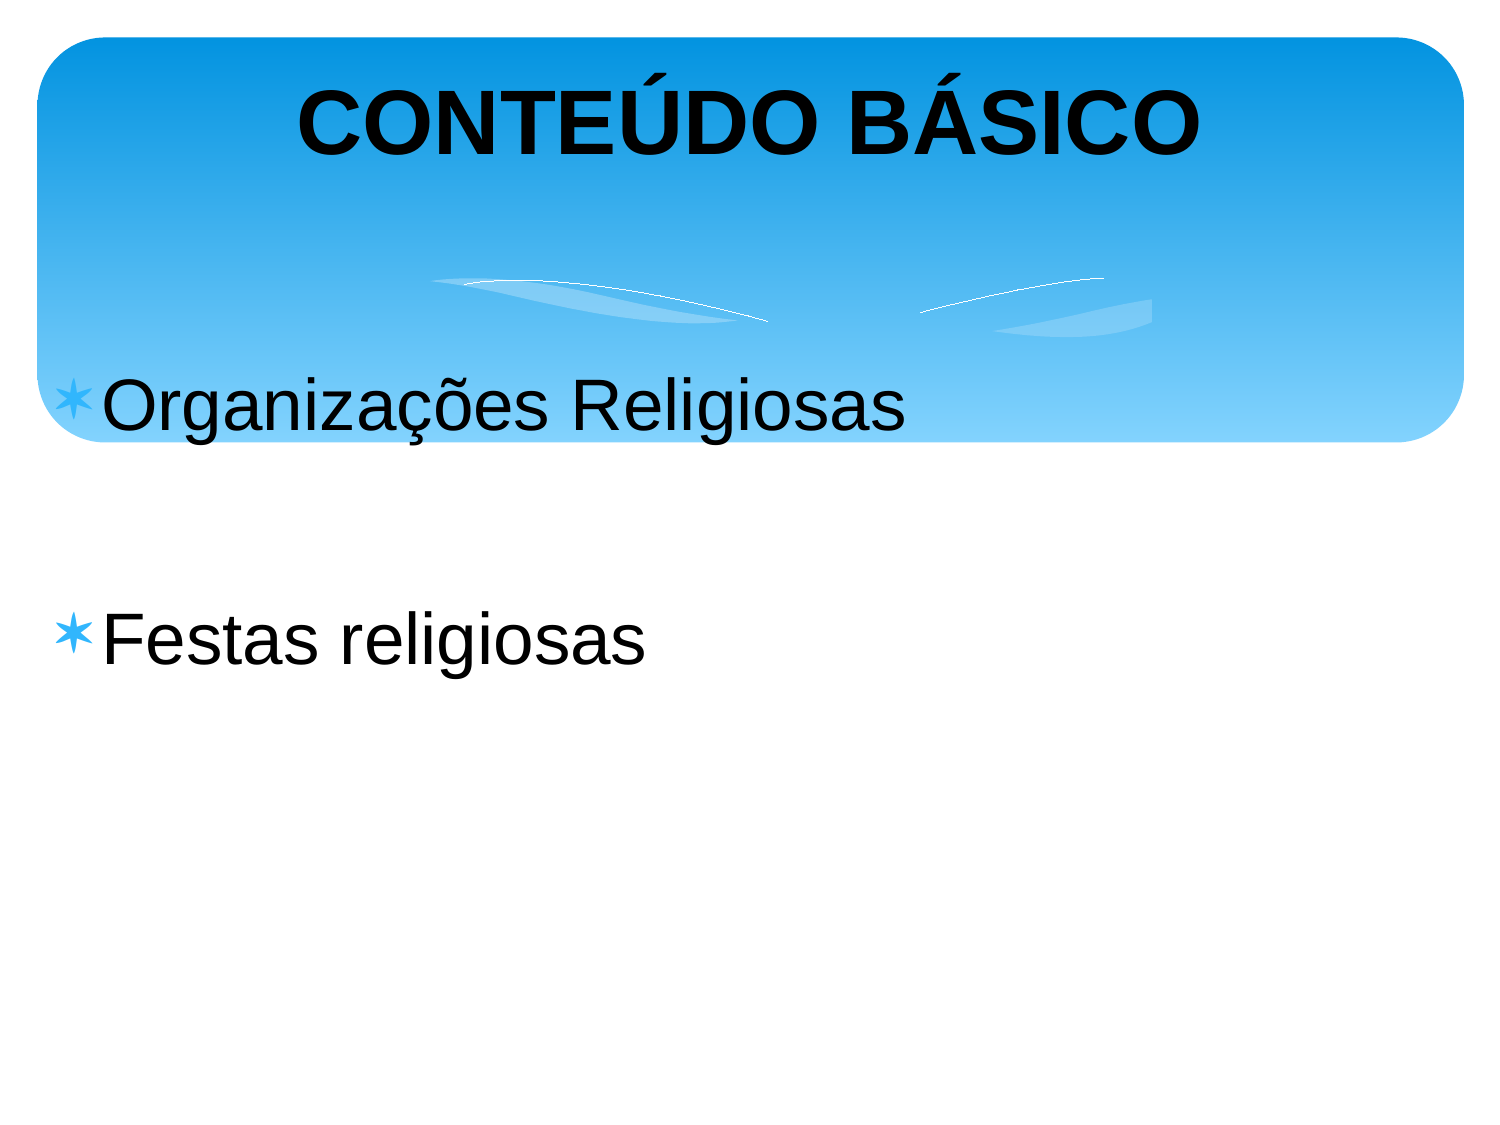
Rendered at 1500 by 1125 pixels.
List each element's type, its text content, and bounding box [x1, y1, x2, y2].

list Organizações Religiosas Festas religiosas [41, 349, 1447, 1083]
title CONTEÚDO BÁSICO [75, 55, 1425, 261]
